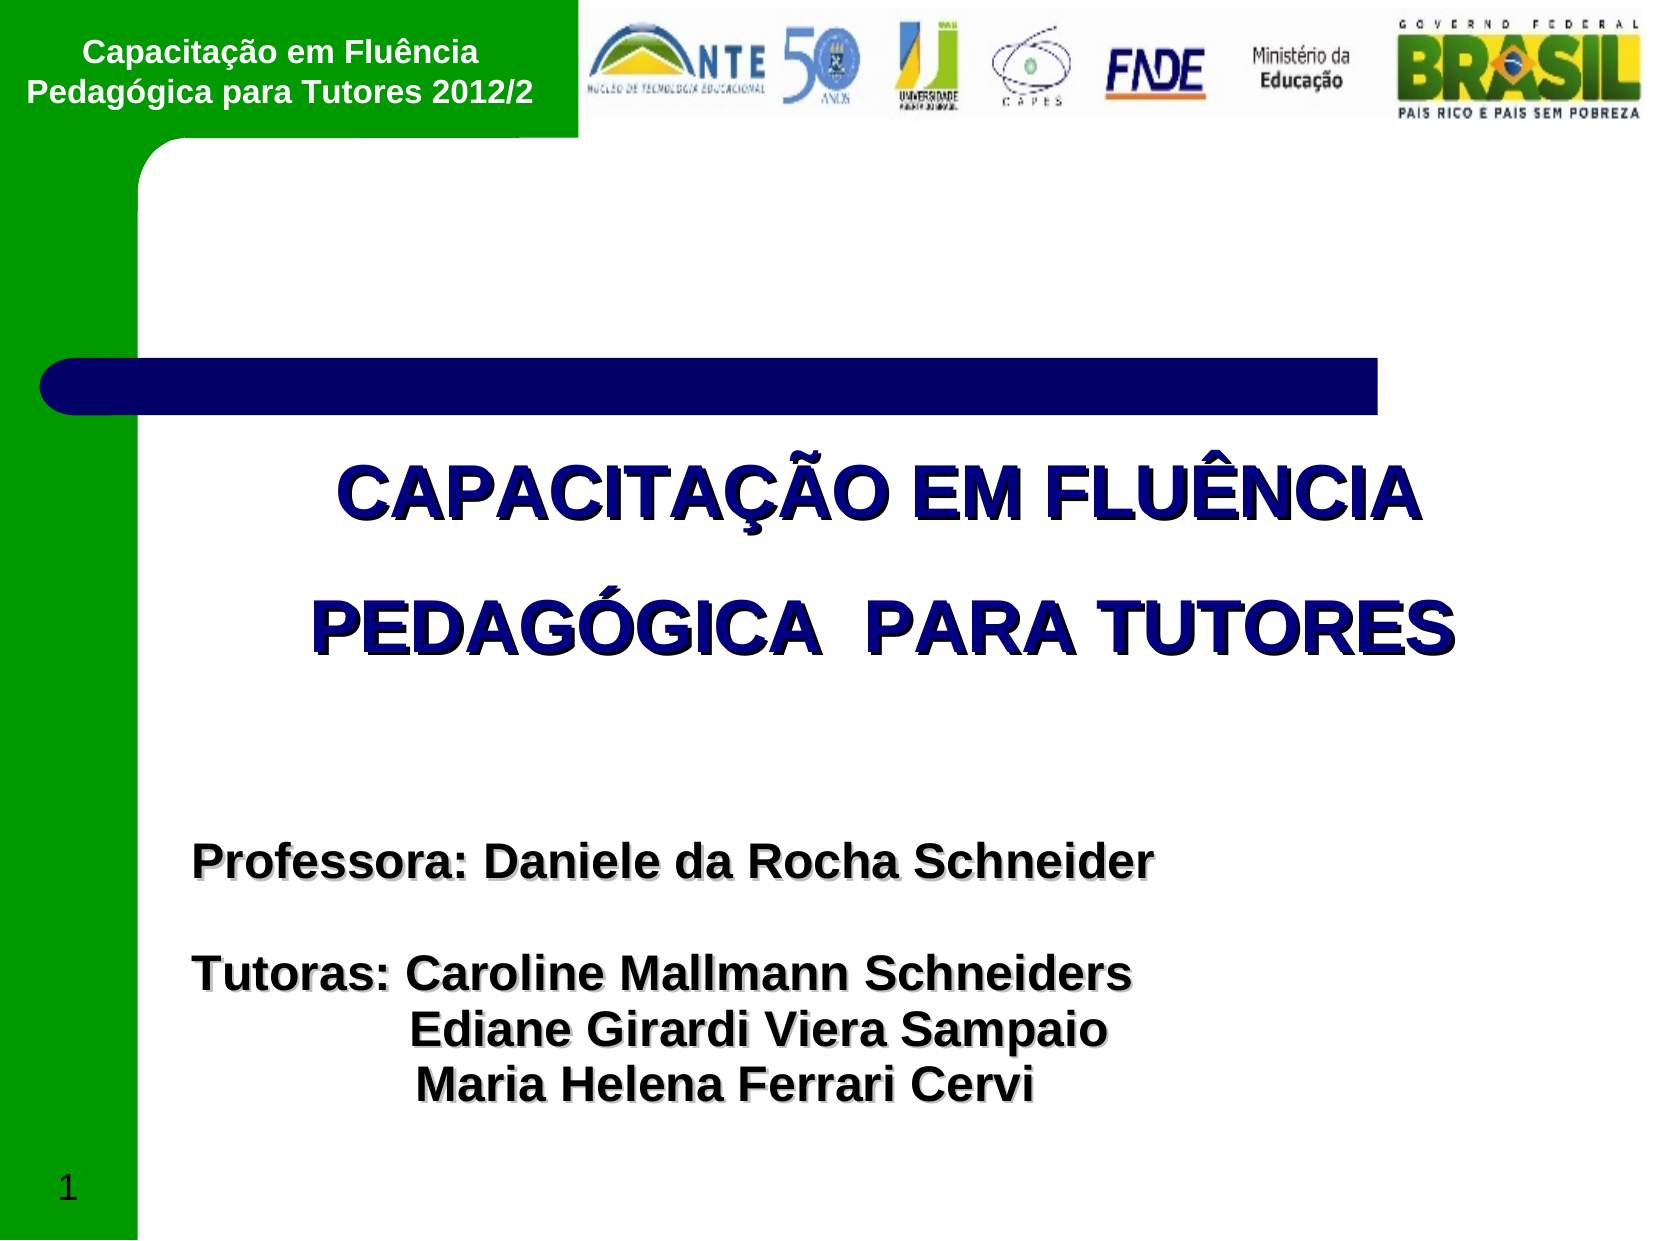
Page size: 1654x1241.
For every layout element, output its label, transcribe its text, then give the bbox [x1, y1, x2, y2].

text_box <número> [15, 1128, 121, 1217]
text_box CAPACITAÇÃO EM FLUÊNCIA PEDAGÓGICA PARA TUTORES [295, 389, 1619, 768]
text_box Professora: Daniele da Rocha Schneider Tutoras: Caroline Mallmann Schneiders Ediane Girardi Viera Sampaio Maria Helena Ferrari Cervi [177, 826, 1477, 1177]
picture [582, 8, 1646, 121]
